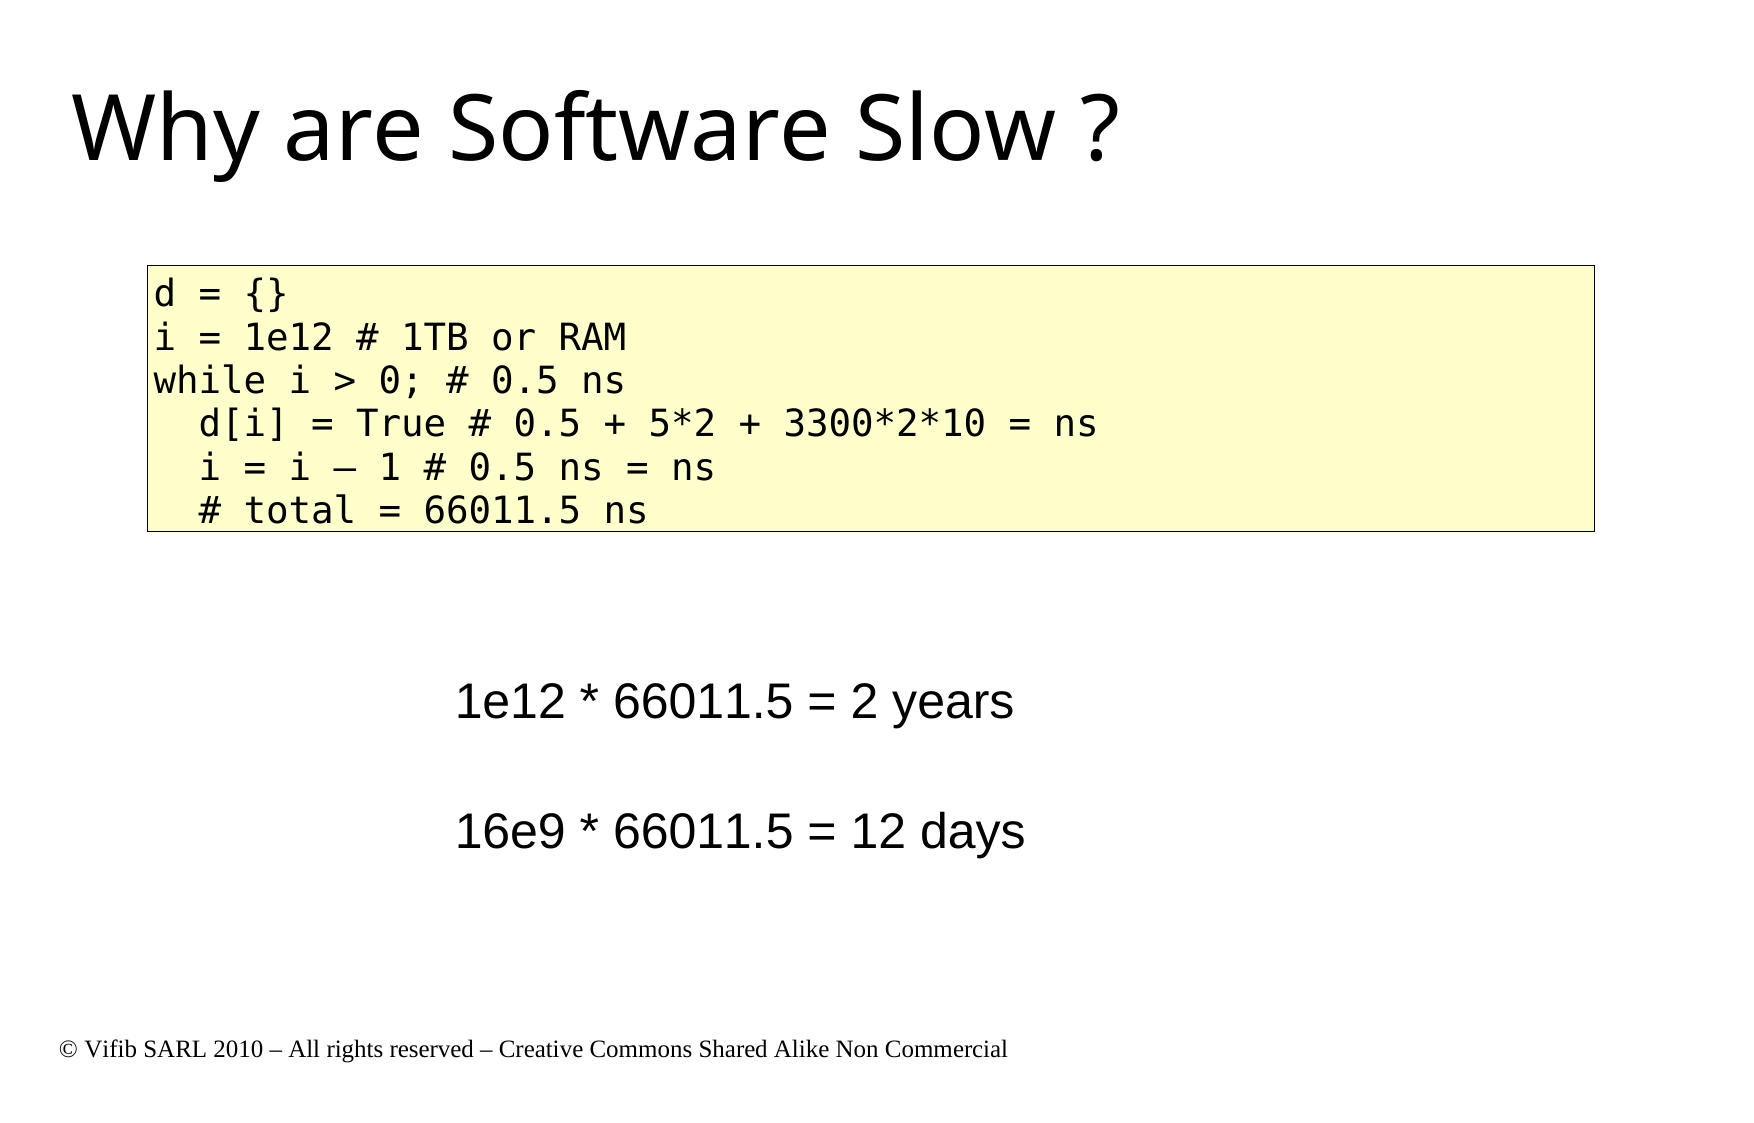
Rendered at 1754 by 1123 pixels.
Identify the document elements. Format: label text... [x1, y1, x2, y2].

title Why are Software Slow ? [71, 63, 1707, 187]
text_box 1e12 * 66011.5 = 2 years [454, 673, 1016, 730]
text_box d = {} i = 1e12 # 1TB or RAM while i > 0; # 0.5 ns d[i] = True # 0.5 + 5*2 + 3300*2*10 = ns i = i – 1 # 0.5 ns = ns # total = 66011.5 ns [147, 265, 1595, 532]
text_box 16e9 * 66011.5 = 12 days [454, 803, 1027, 860]
